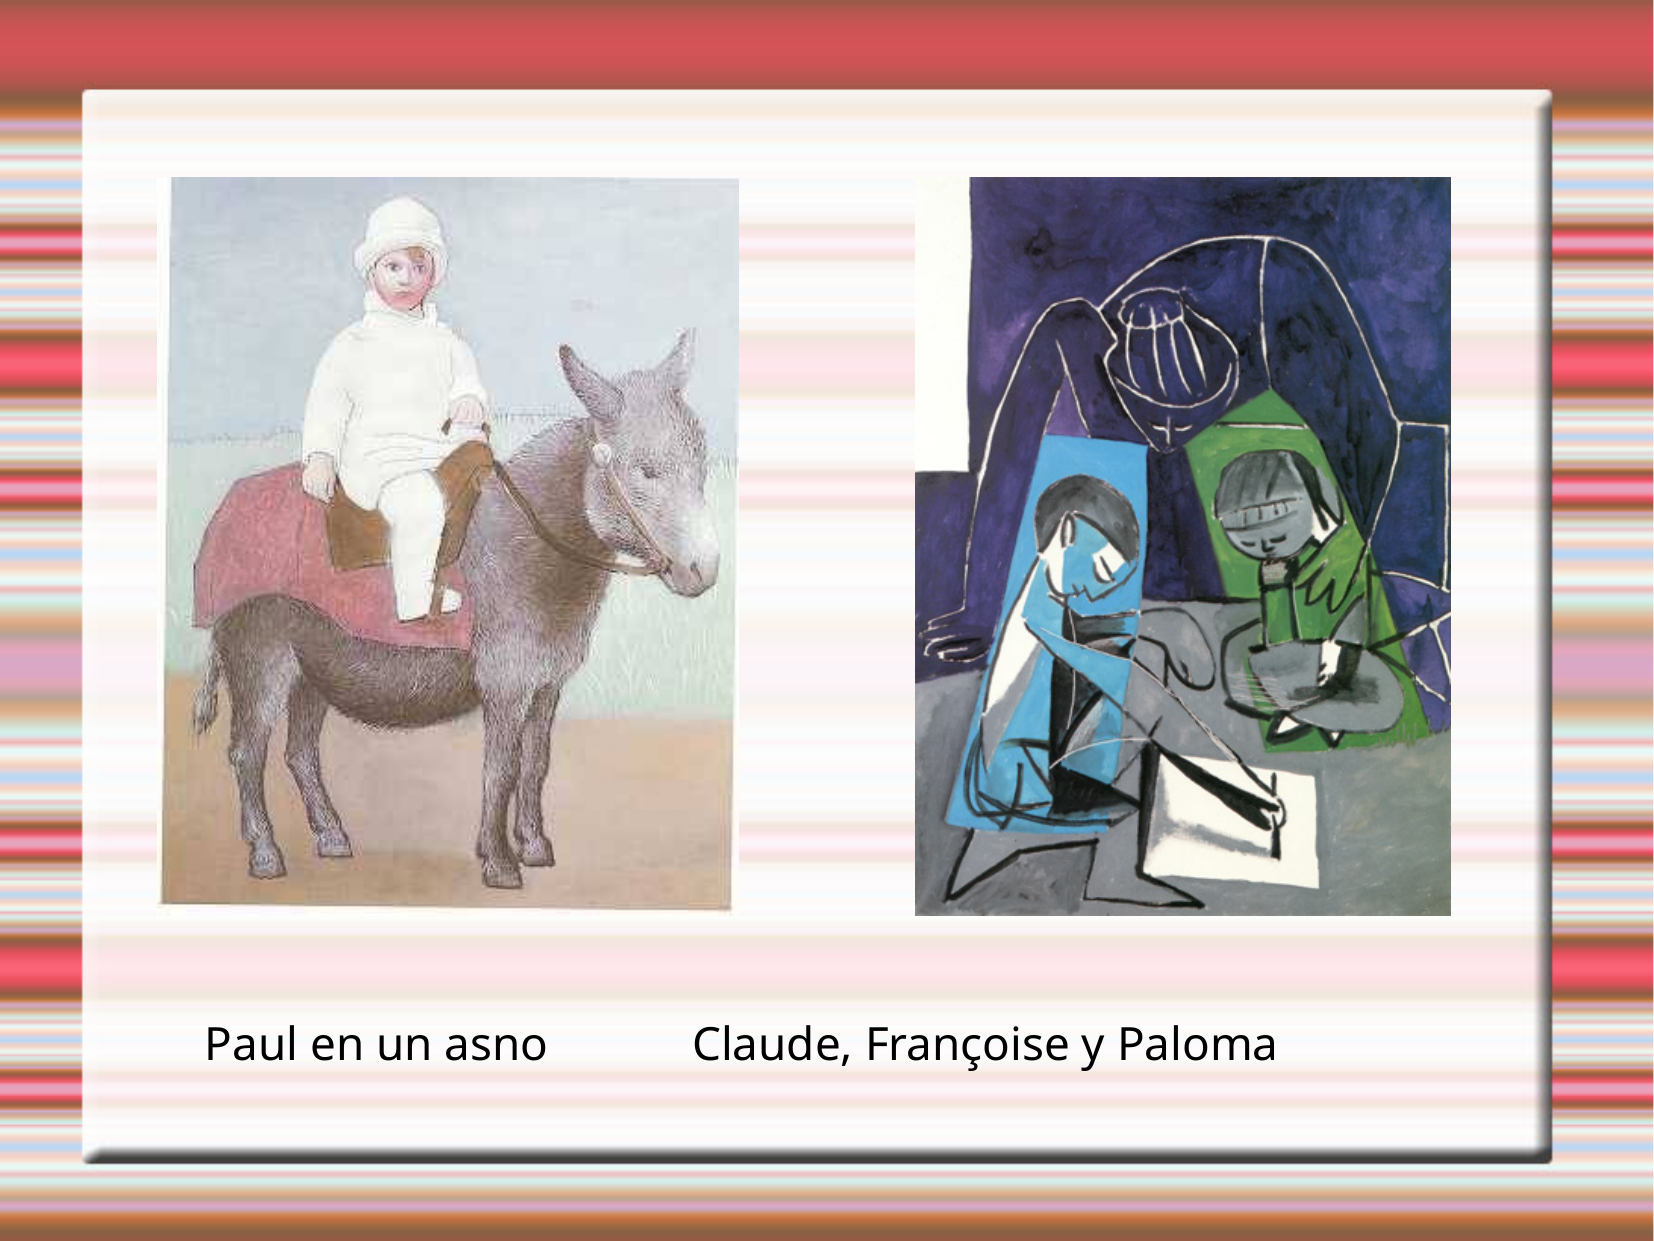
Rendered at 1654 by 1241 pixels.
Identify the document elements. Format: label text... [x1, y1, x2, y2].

text_box Paul en un asno Claude, Françoise y Paloma [118, 1003, 1506, 1092]
picture [0, 0, 1654, 1241]
